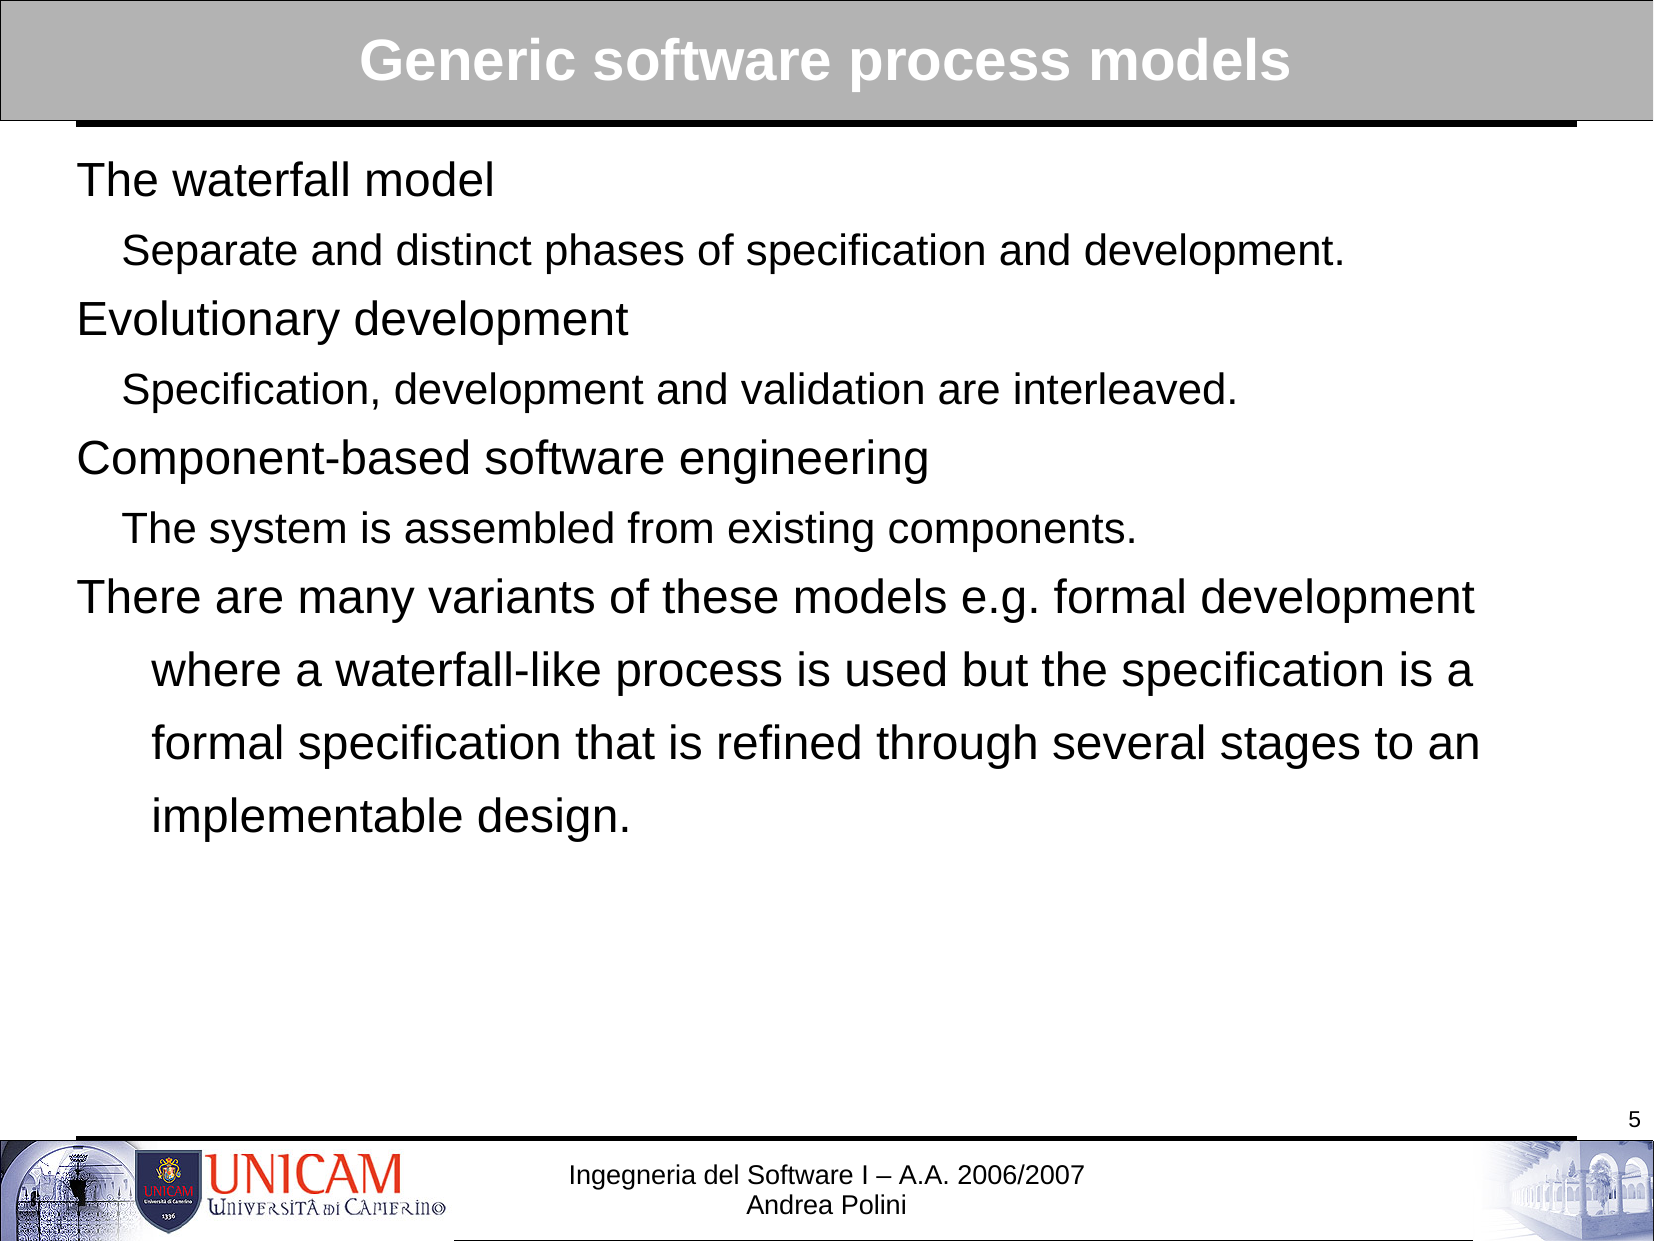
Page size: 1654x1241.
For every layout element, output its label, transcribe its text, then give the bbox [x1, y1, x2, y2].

title Generic software process models [0, 0, 1653, 121]
picture [1473, 1141, 1654, 1241]
list The waterfall model Separate and distinct phases of specification and development. Evolutionary development Specification, development and validation are interleaved. Component-based software engineering The system is assembled from existing components. There are many variants of these models e.g. formal development where a waterfall-like process is used but the specification is a formal specification that is refined through several stages to an implementable design. [76, 152, 1577, 1034]
picture [0, 1141, 454, 1241]
